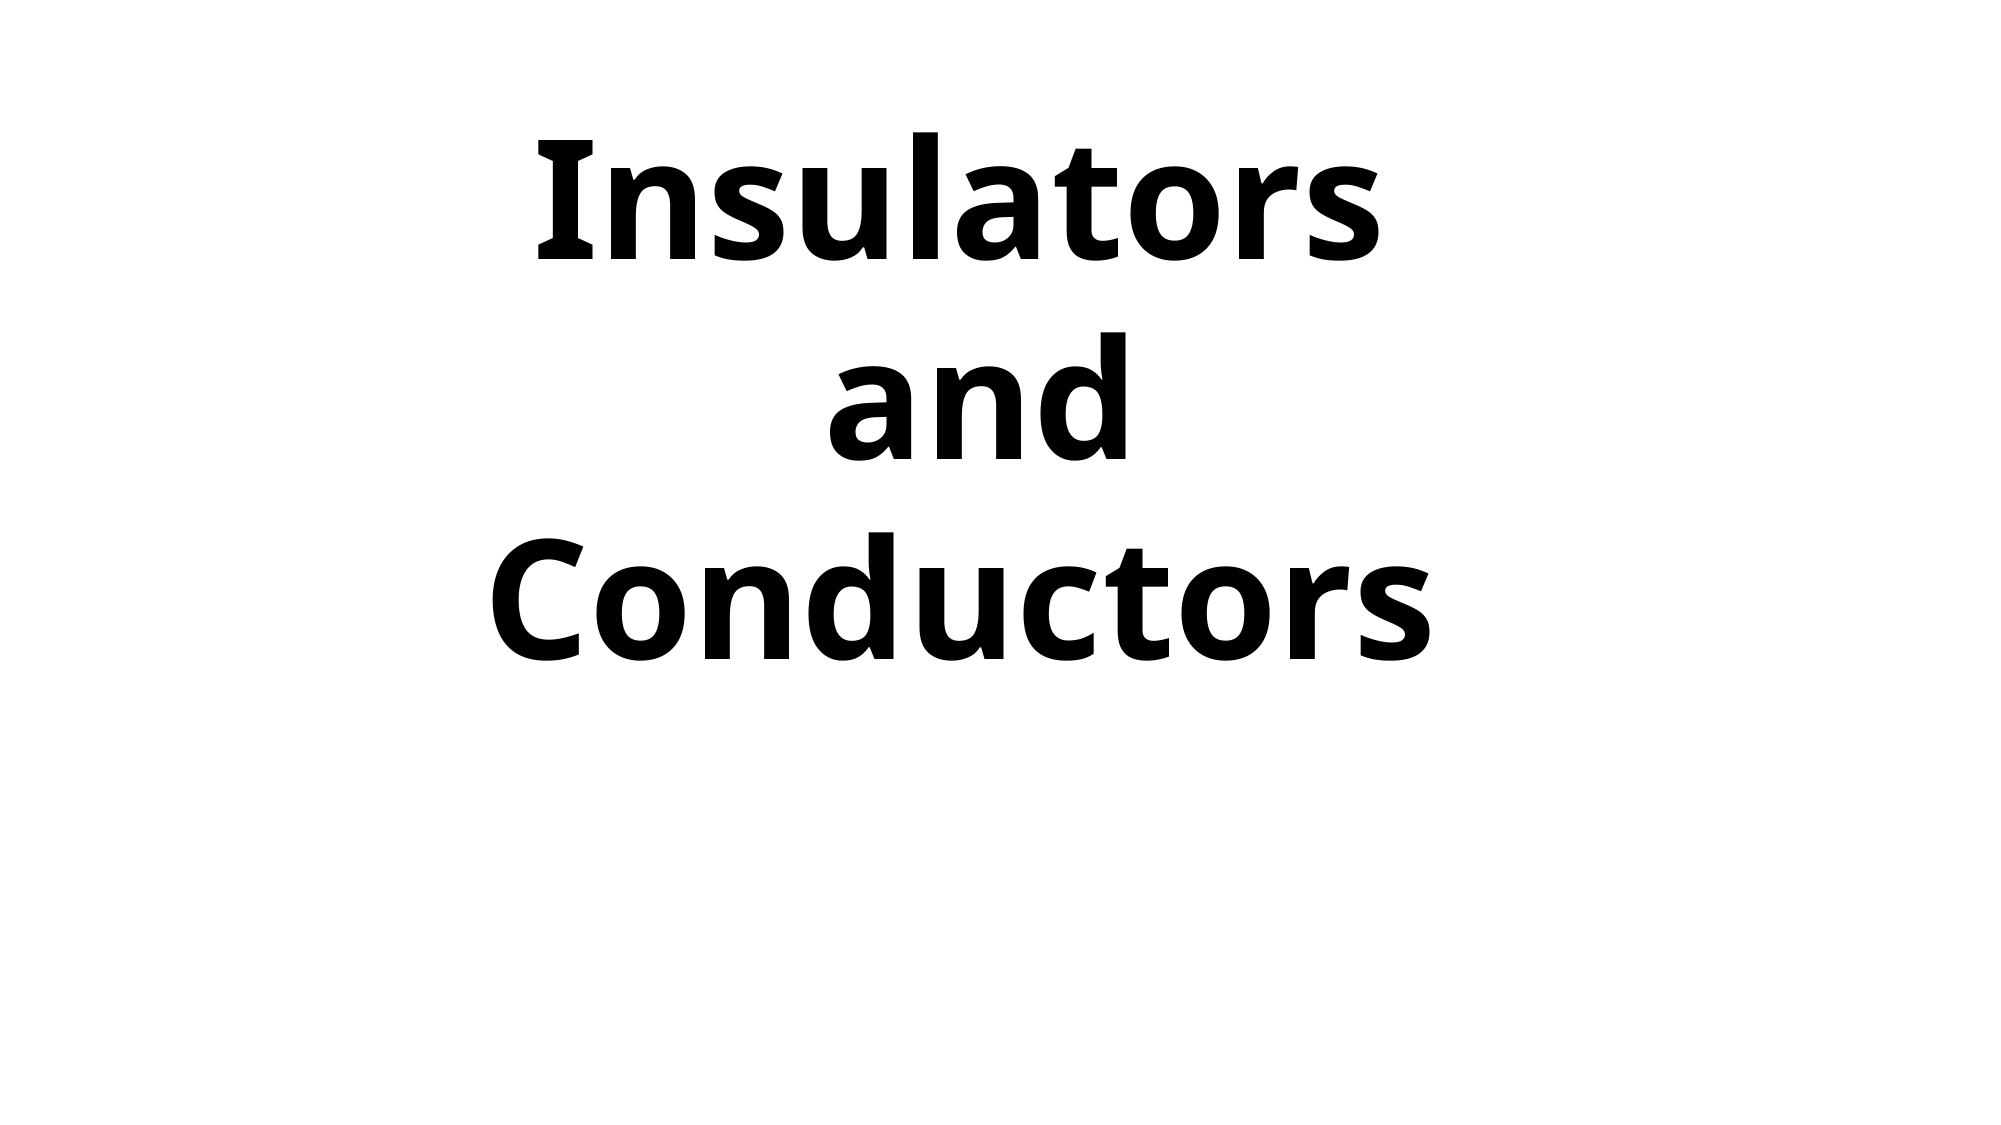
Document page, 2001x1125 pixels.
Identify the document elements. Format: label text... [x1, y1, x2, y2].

text_box Insulators and Conductors [153, 85, 1811, 707]
